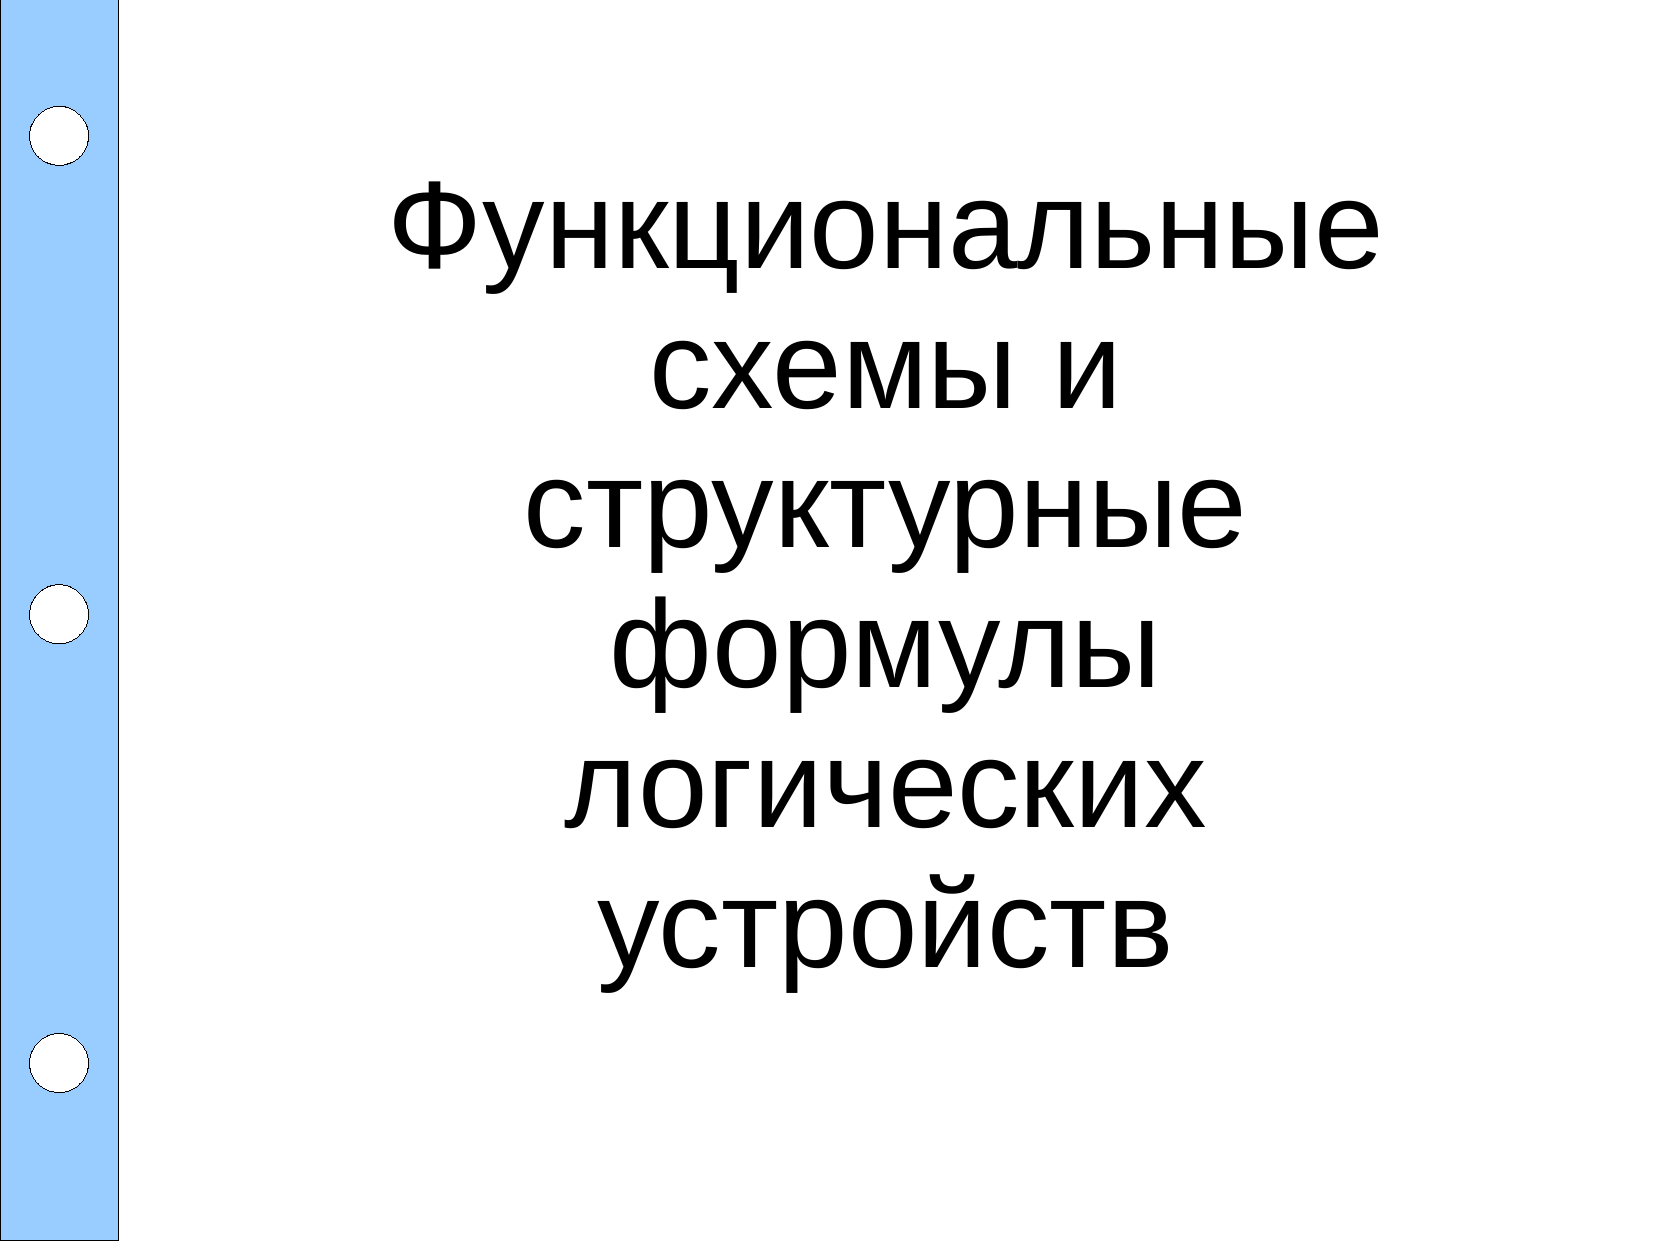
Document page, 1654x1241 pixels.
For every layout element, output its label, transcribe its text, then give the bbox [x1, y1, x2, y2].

text_box Функциональные схемы и структурные формулы логических устройств [295, 147, 1477, 1002]
text_box [0, 0, 119, 1241]
